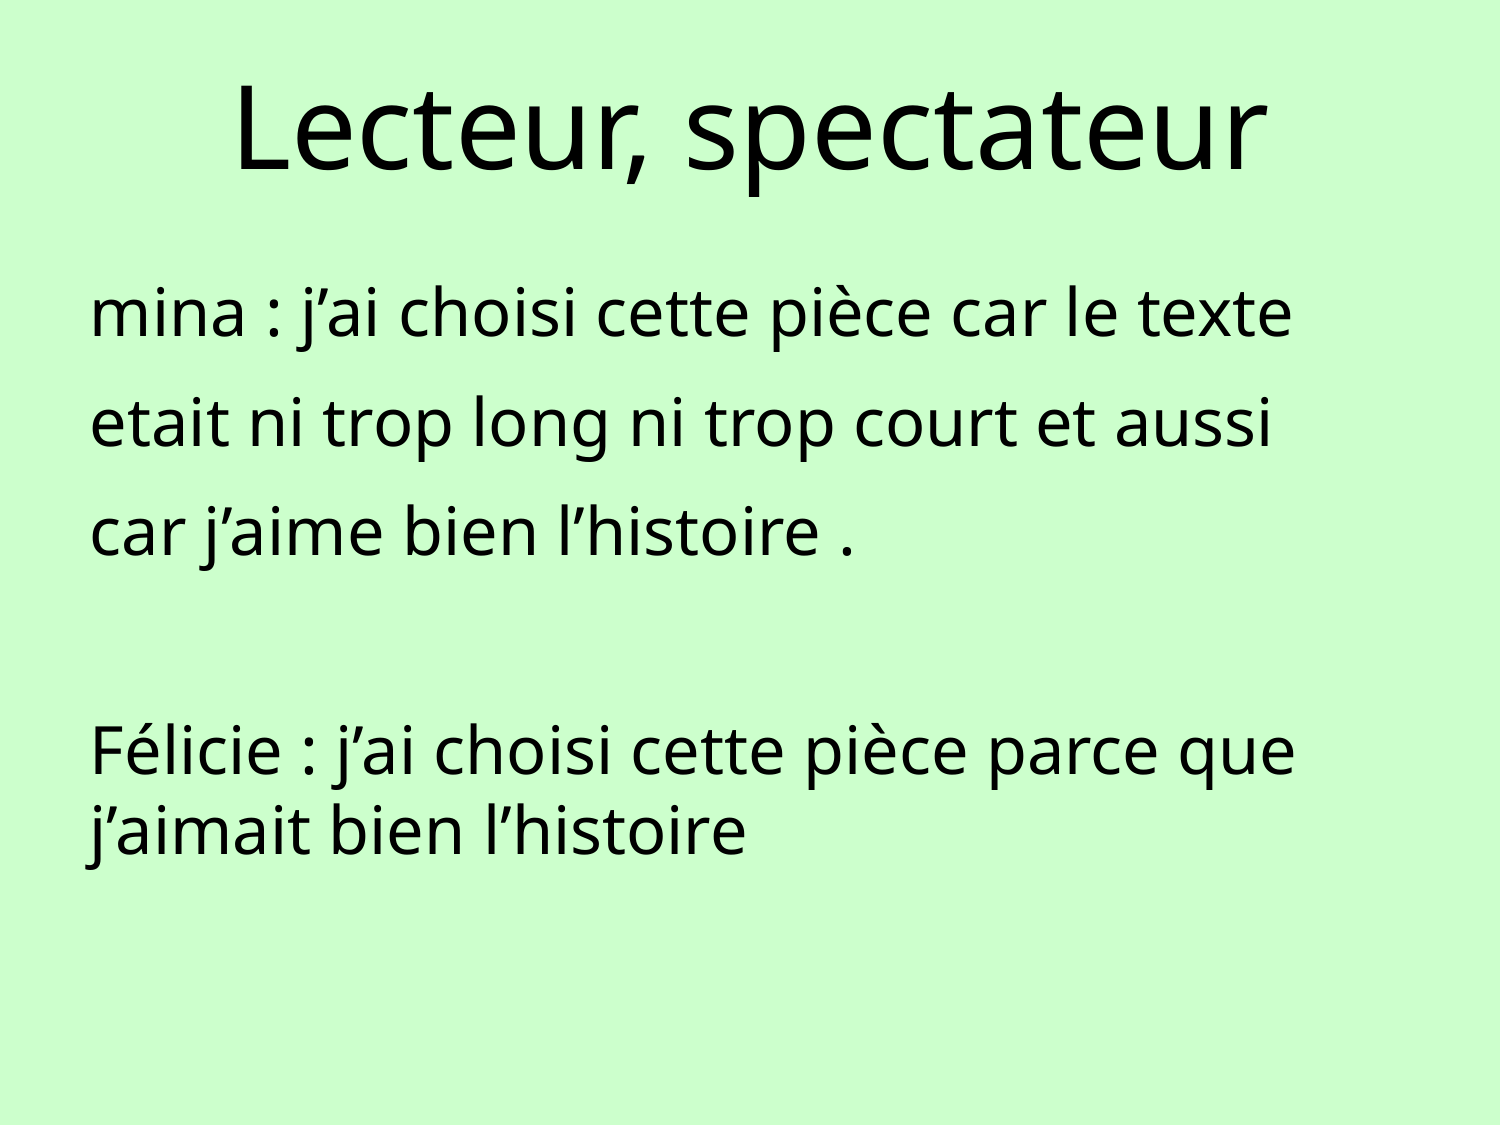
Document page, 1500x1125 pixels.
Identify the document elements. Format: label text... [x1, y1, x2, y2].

list mina : j’ai choisi cette pièce car le texte etait ni trop long ni trop court et aussi car j’aime bien l’histoire . Félicie : j’ai choisi cette pièce parce que j’aimait bien l’histoire [75, 262, 1425, 1005]
title Lecteur, spectateur [75, 45, 1425, 233]
